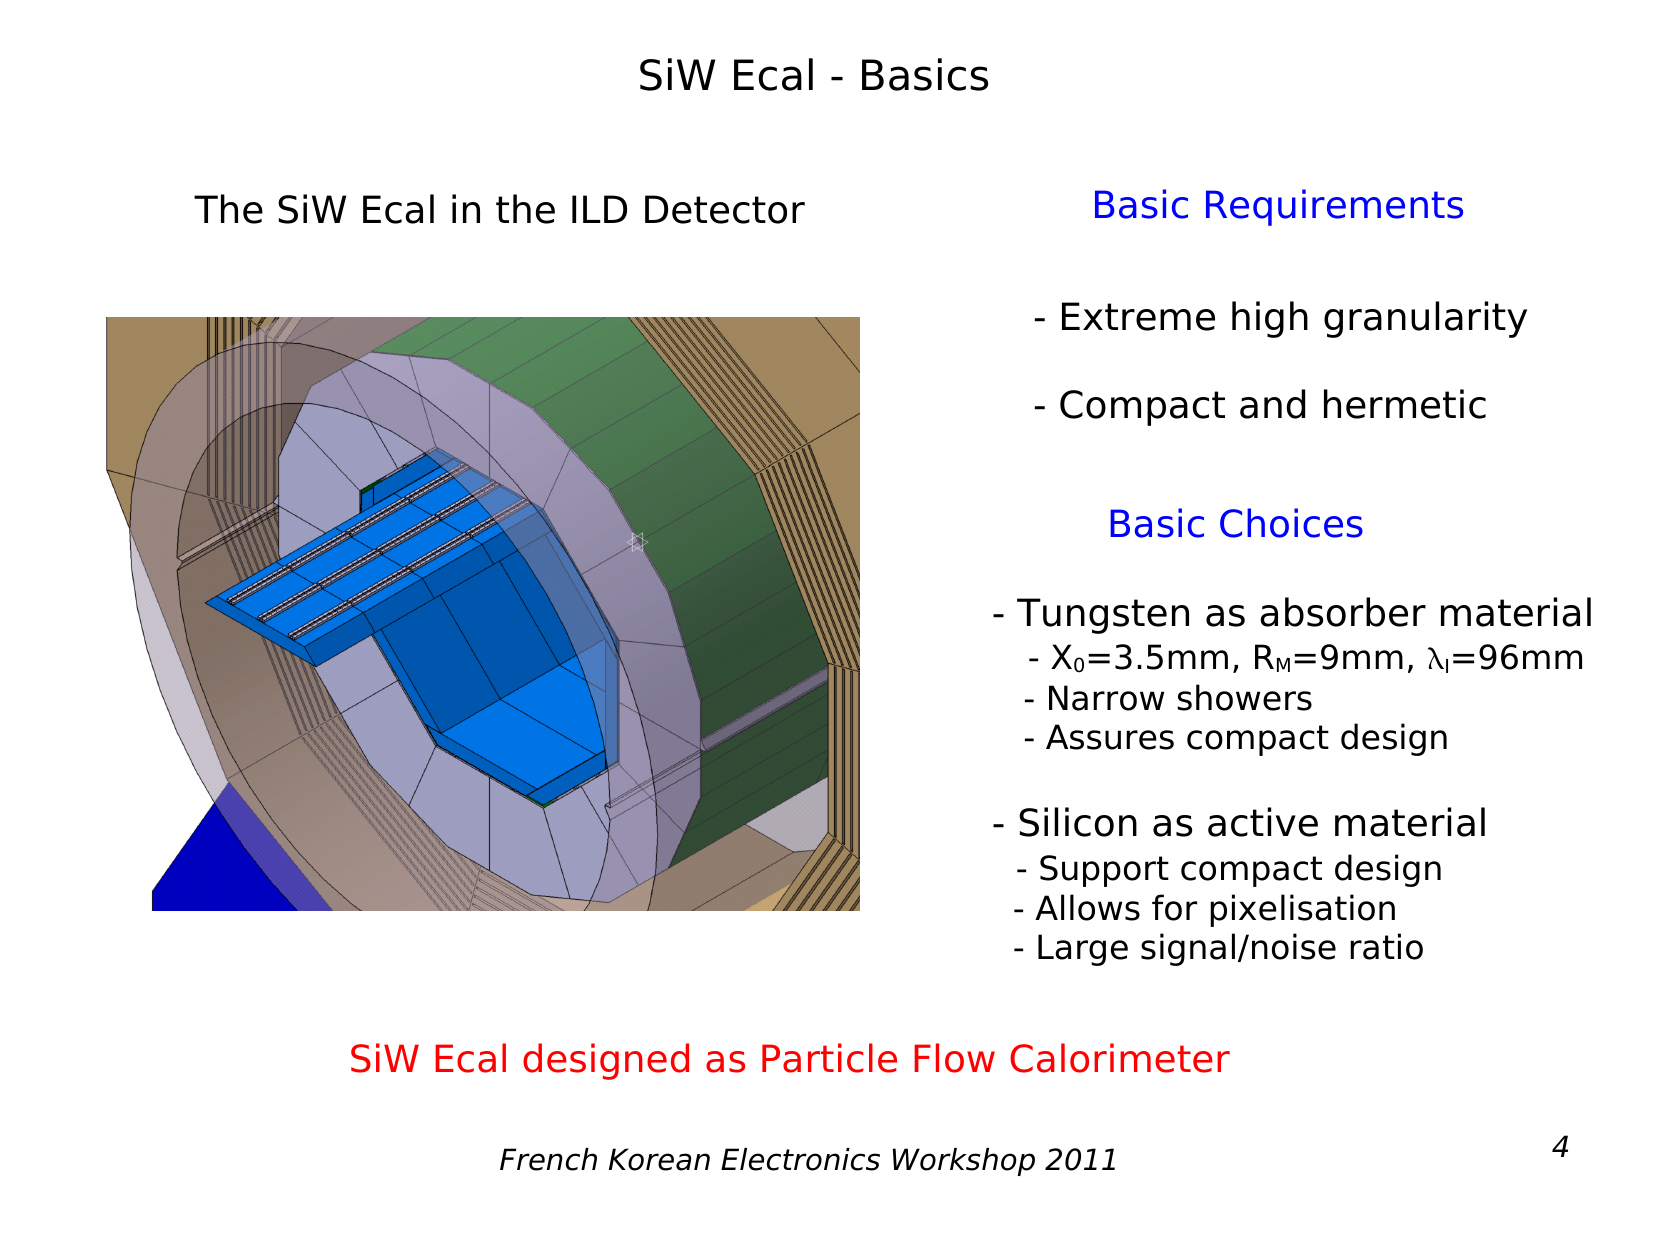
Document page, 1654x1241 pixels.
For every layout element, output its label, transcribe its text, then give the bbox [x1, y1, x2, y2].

text_box The SiW Ecal in the ILD Detector [180, 180, 820, 240]
text_box - Extreme high granularity - Compact and hermetic [1018, 288, 1543, 436]
picture [27, 317, 860, 911]
text_box SiW Ecal - Basics [238, 43, 1525, 108]
text_box SiW Ecal designed as Particle Flow Calorimeter [334, 1030, 1244, 1090]
text_box - Tungsten as absorber material - X0=3.5mm, RM=9mm, I=96mm - Narrow showers - Assures compact design - Silicon as active material - Support compact design - Allows for pixelisation - Large signal/noise ratio [977, 583, 1604, 985]
text_box Basic Requirements [1076, 175, 1479, 235]
text_box Basic Choices [1092, 494, 1380, 554]
